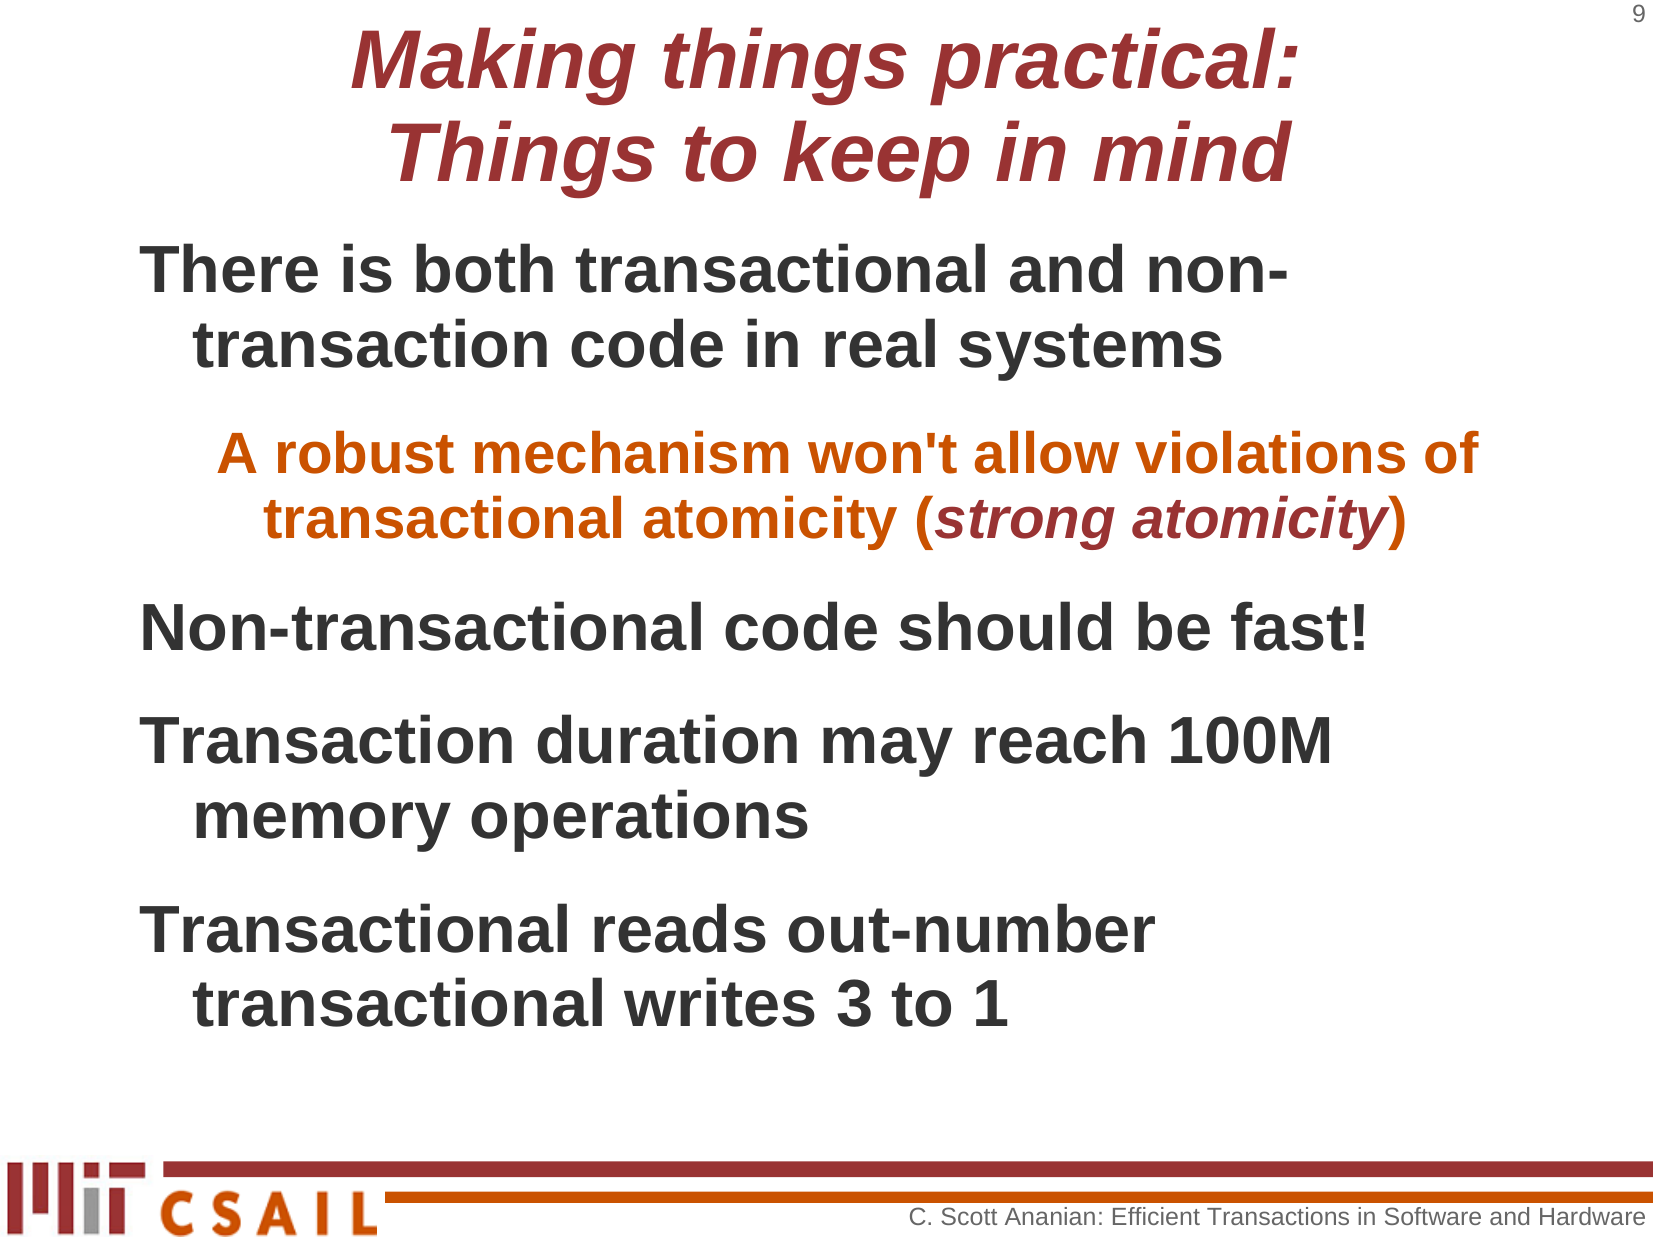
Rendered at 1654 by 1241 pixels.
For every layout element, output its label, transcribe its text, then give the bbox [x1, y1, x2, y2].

picture [0, 1155, 377, 1237]
list There is both transactional and non-transaction code in real systems A robust mechanism won't allow violations of transactional atomicity (strong atomicity) Non-transactional code should be fast! Transaction duration may reach 100M memory operations Transactional reads out-number transactional writes 3 to 1 [121, 231, 1561, 1133]
title Making things practical: Things to keep in mind [121, 12, 1534, 199]
